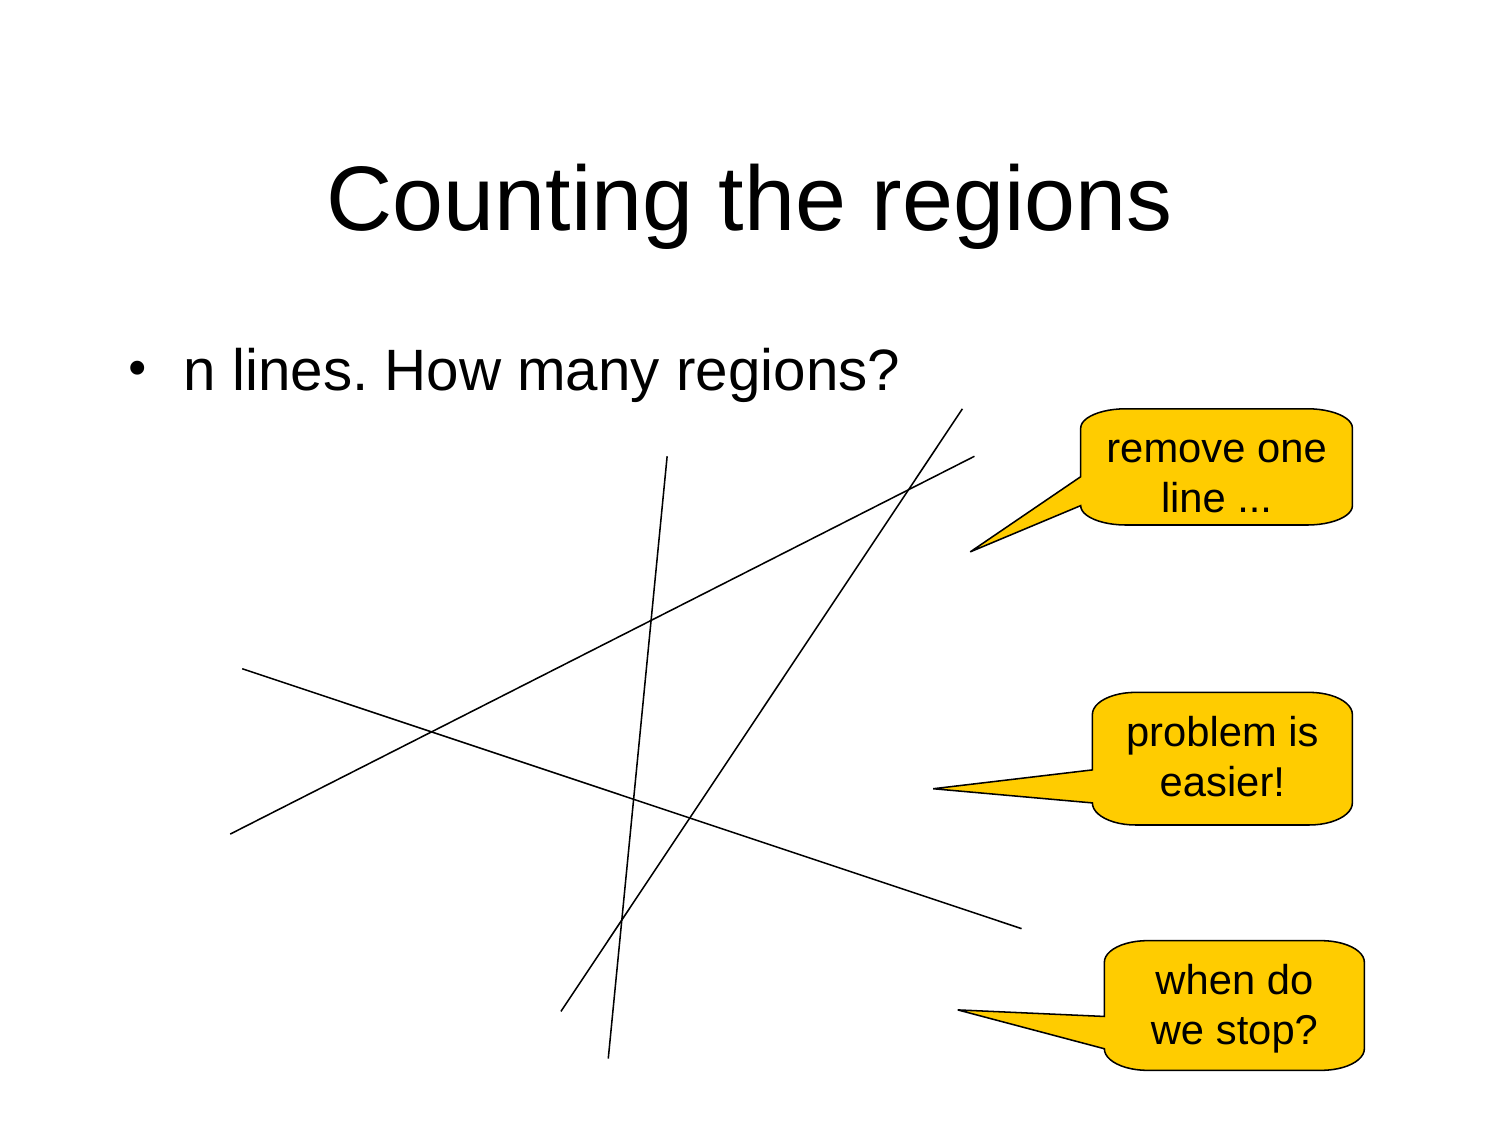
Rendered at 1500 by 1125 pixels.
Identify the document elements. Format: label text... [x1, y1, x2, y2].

list n lines. How many regions? [435, 623, 649, 797]
list n lines. How many regions? [635, 494, 904, 816]
text_box remove one line ... [970, 408, 1353, 552]
list n lines. How many regions? [112, 324, 1388, 1000]
list n lines. How many regions? [624, 801, 687, 913]
title Counting the regions [112, 99, 1388, 288]
list n lines. How many regions? [571, 926, 620, 1000]
text_box when do we stop? [957, 940, 1365, 1071]
text_box problem is easier! [933, 692, 1353, 826]
